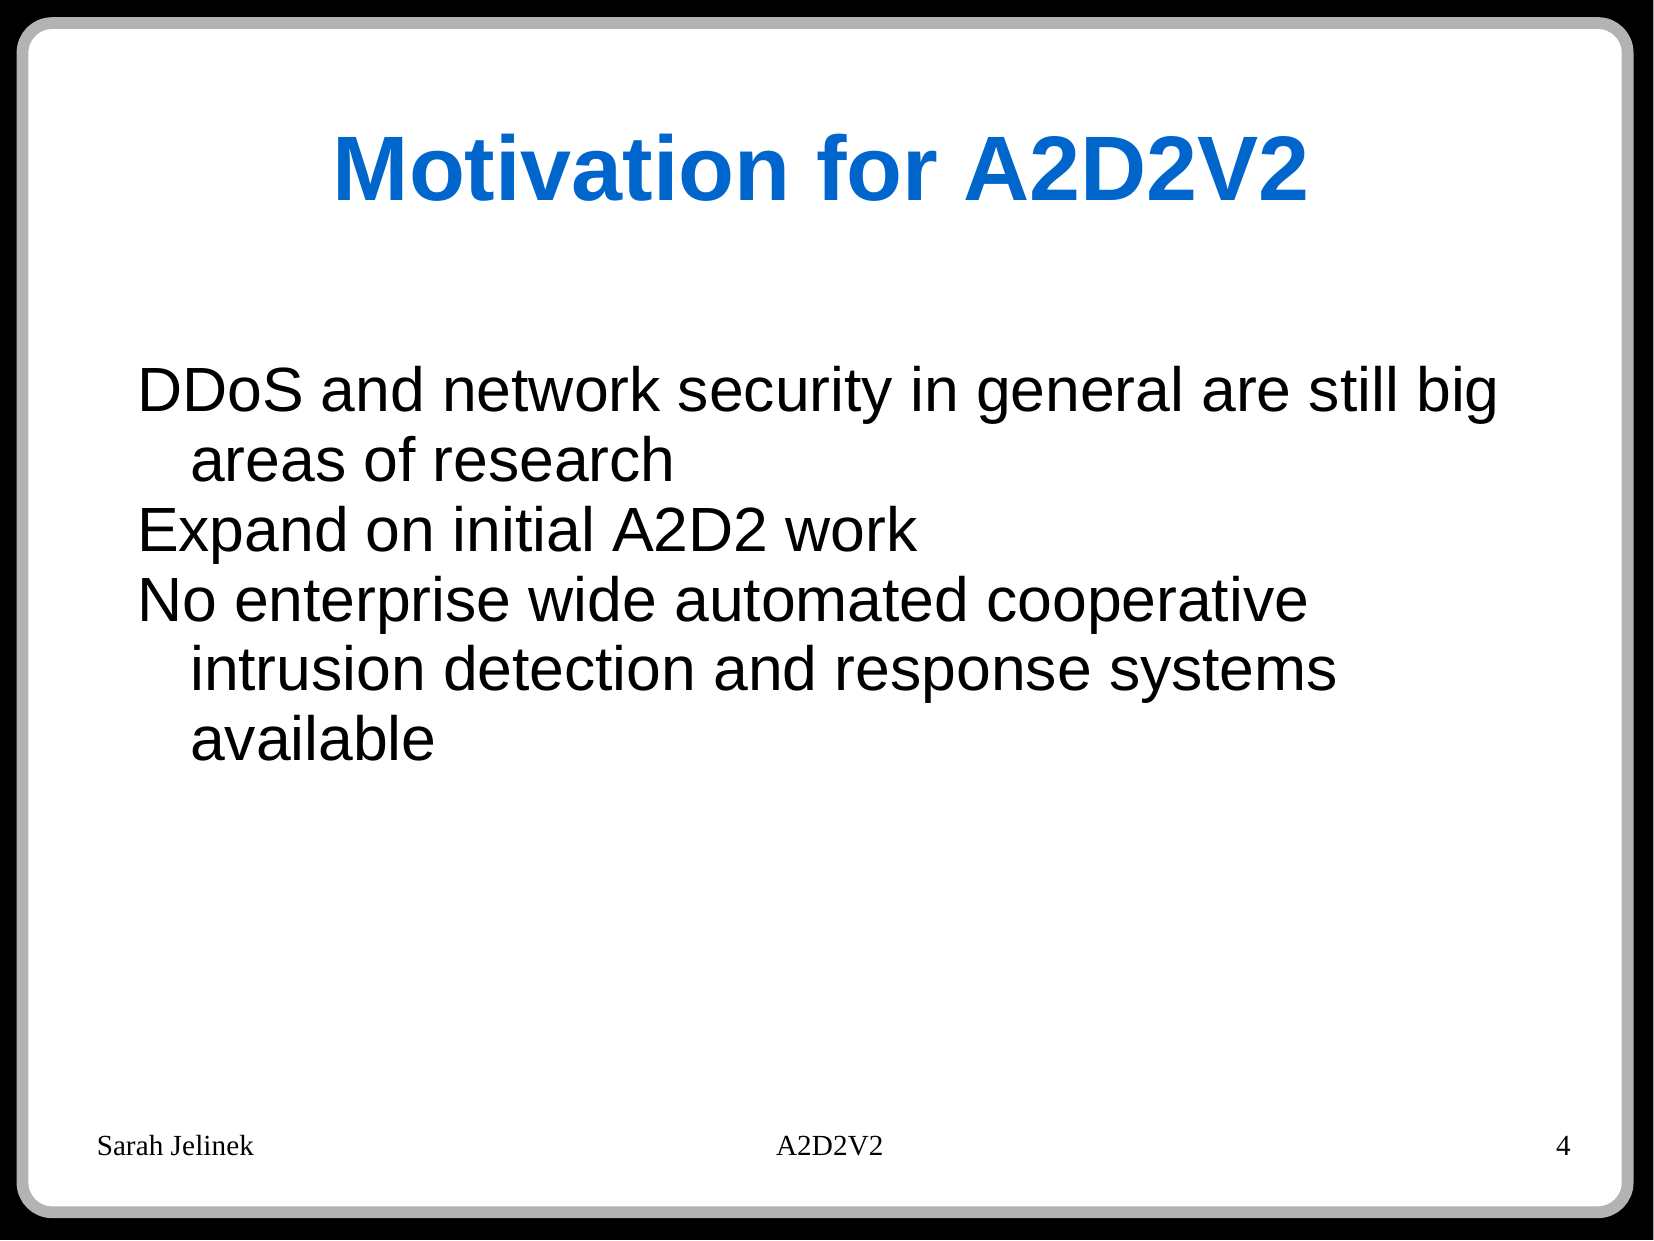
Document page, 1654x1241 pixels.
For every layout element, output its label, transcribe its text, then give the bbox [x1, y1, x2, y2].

list DDoS and network security in general are still big areas of research Expand on initial A2D2 work No enterprise wide automated cooperative intrusion detection and response systems available [119, 355, 1532, 1086]
title Motivation for A2D2V2 [67, 64, 1577, 272]
